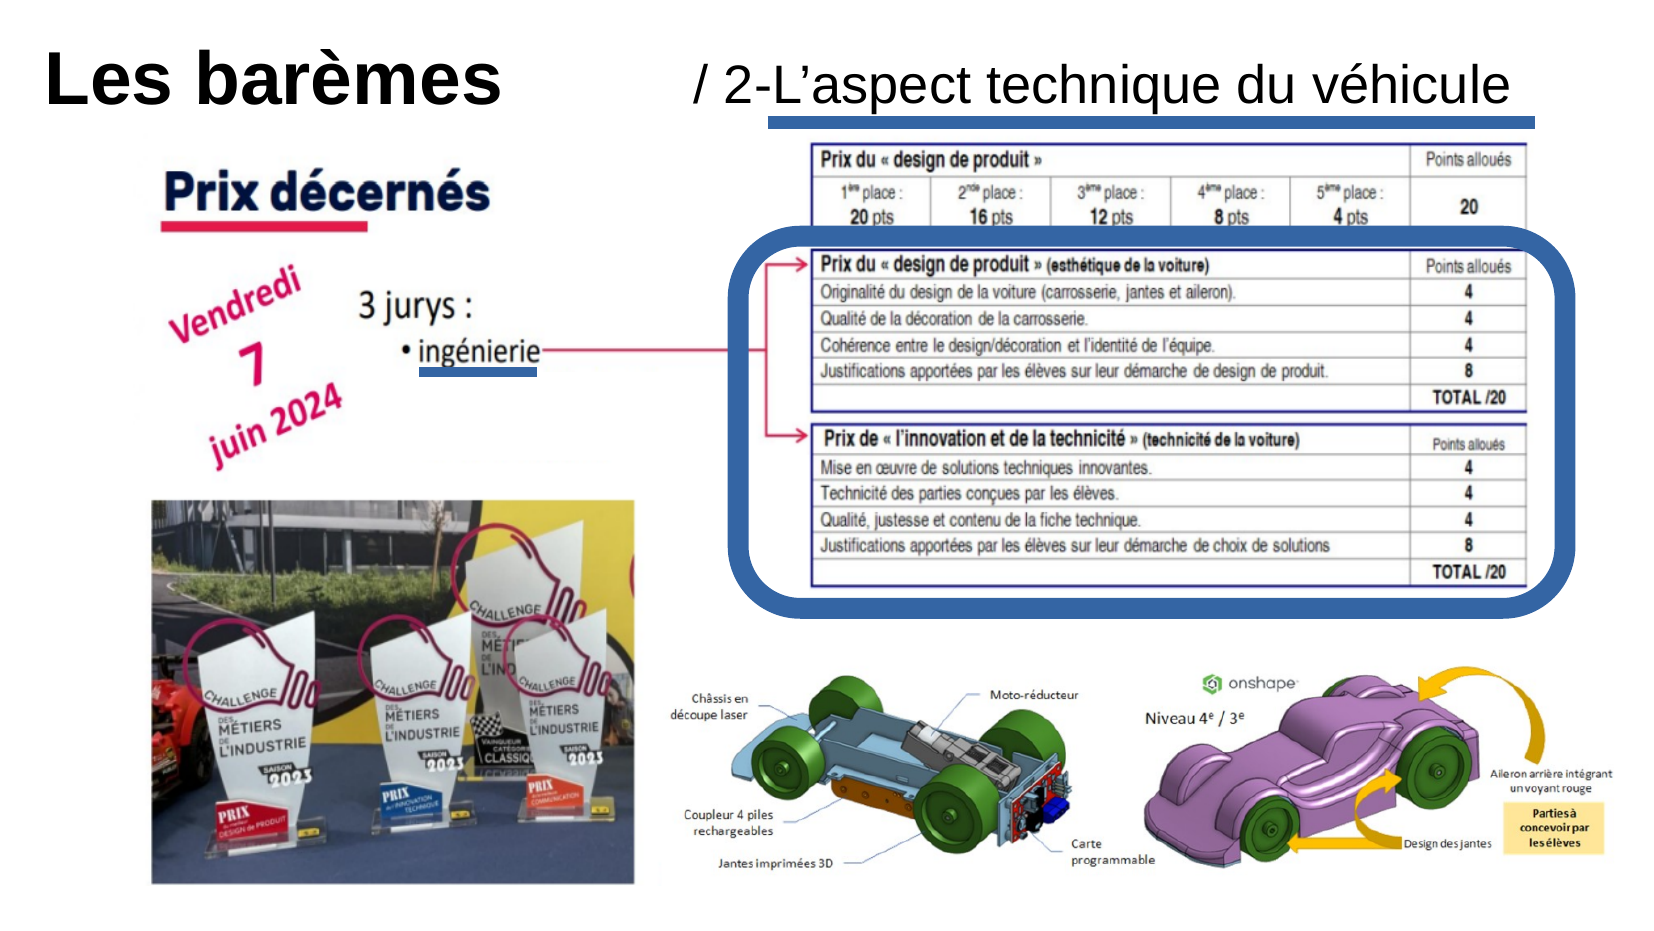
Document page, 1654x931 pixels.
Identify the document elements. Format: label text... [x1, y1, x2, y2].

picture [133, 132, 1536, 886]
text_box / 2-L’aspect technique du véhicule [679, 47, 1595, 123]
picture [749, 247, 1536, 590]
text_box Les barèmes [29, 29, 1093, 152]
text_box [749, 372, 1528, 597]
text_box [366, 372, 1565, 916]
picture [663, 642, 1625, 887]
